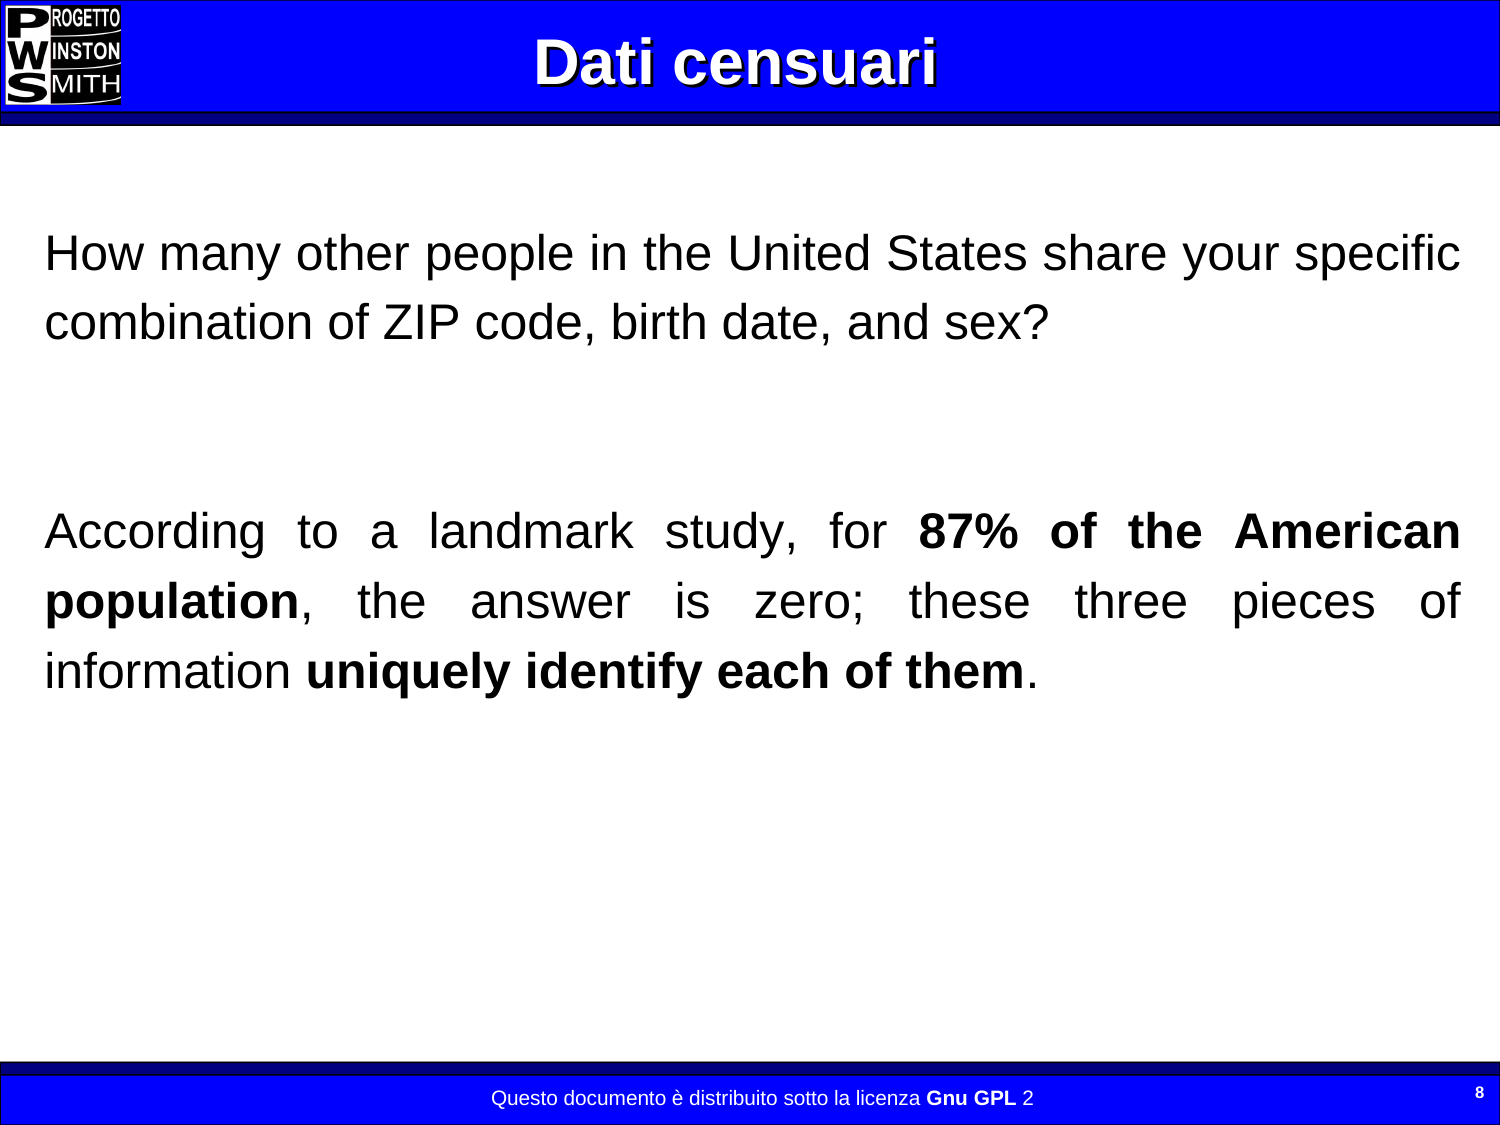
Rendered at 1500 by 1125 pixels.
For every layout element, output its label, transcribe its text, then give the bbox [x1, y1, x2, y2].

picture [5, 5, 121, 105]
text_box Dati censuari [177, 22, 1295, 107]
text_box How many other people in the United States share your specific combination of ZIP code, birth date, and sex? According to a landmark study, for 87% of the American population, the answer is zero; these three pieces of information uniquely identify each of them. [29, 147, 1477, 1063]
